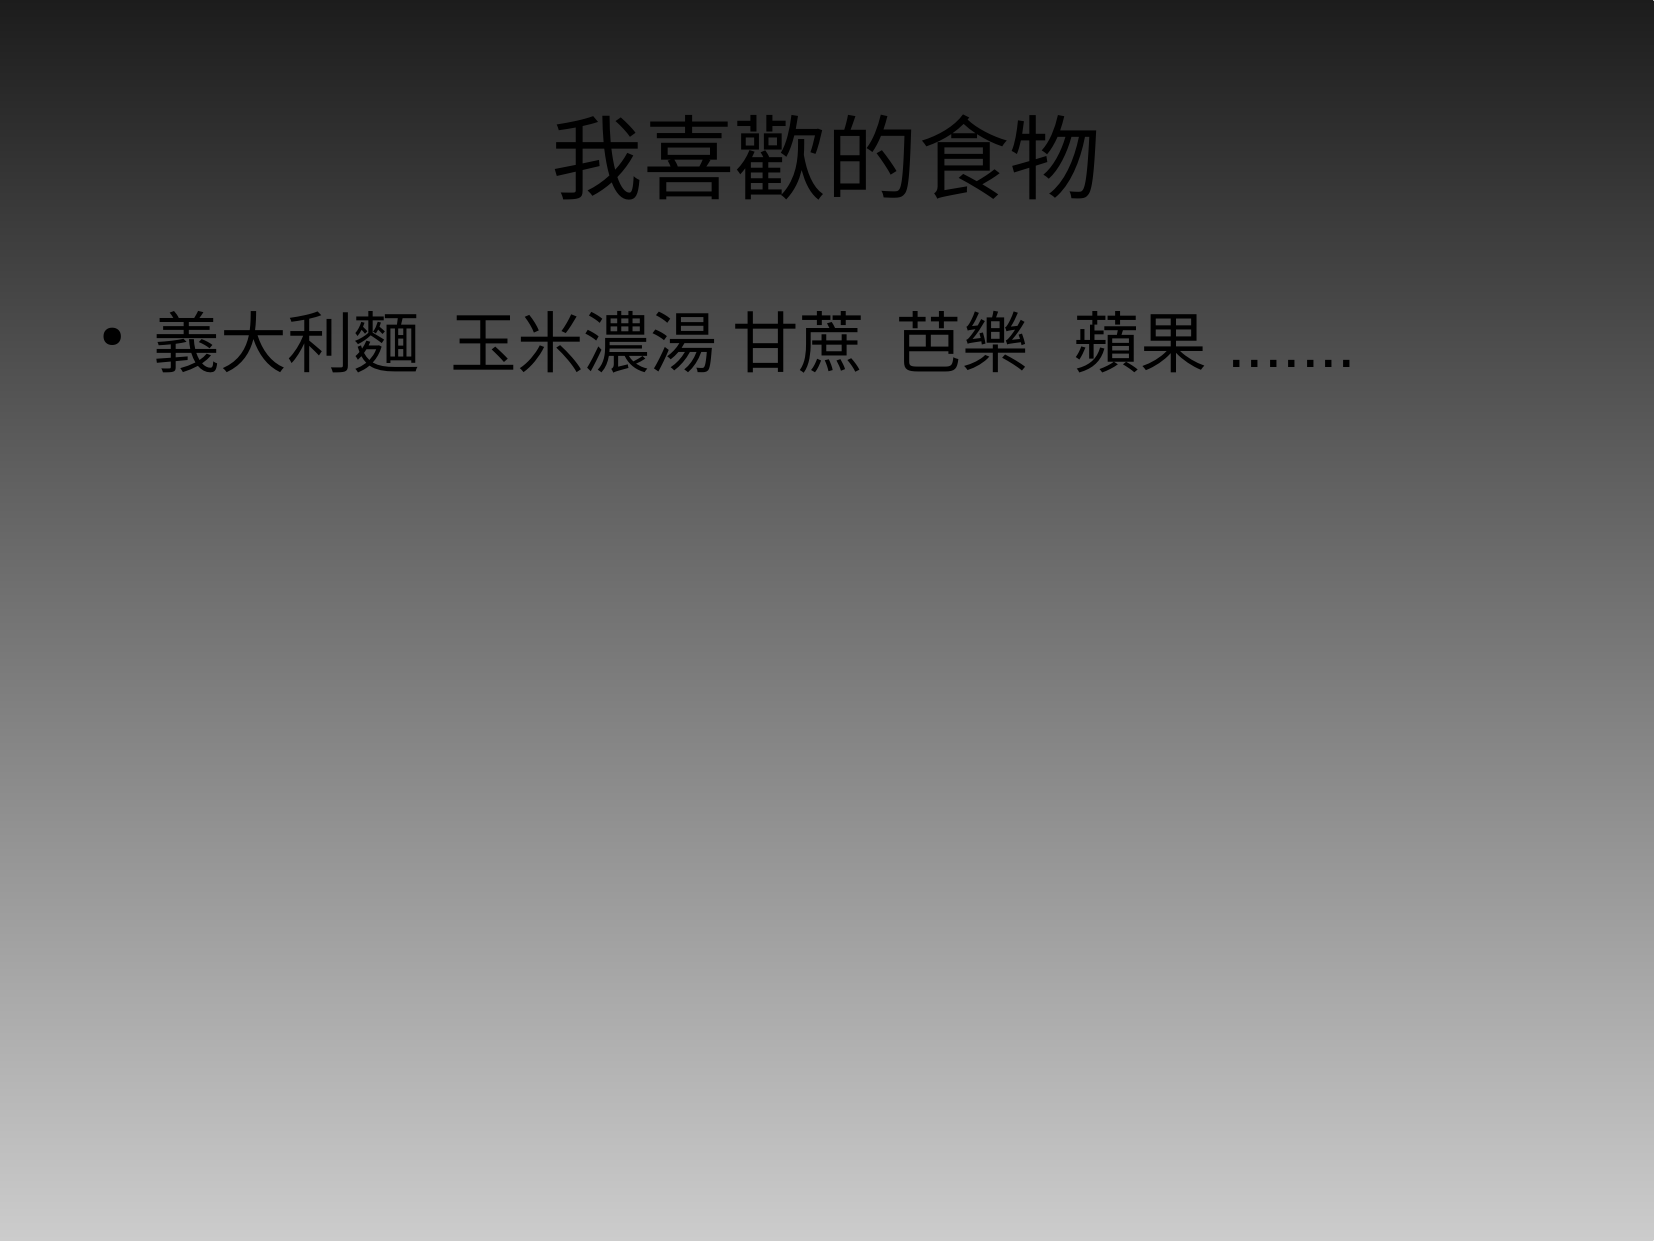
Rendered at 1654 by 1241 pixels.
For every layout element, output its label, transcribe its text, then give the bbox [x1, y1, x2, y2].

title 我喜歡的食物 [82, 49, 1571, 257]
list 義大利麵 玉米濃湯 甘蔗 芭樂 蘋果....... [82, 290, 1571, 1010]
